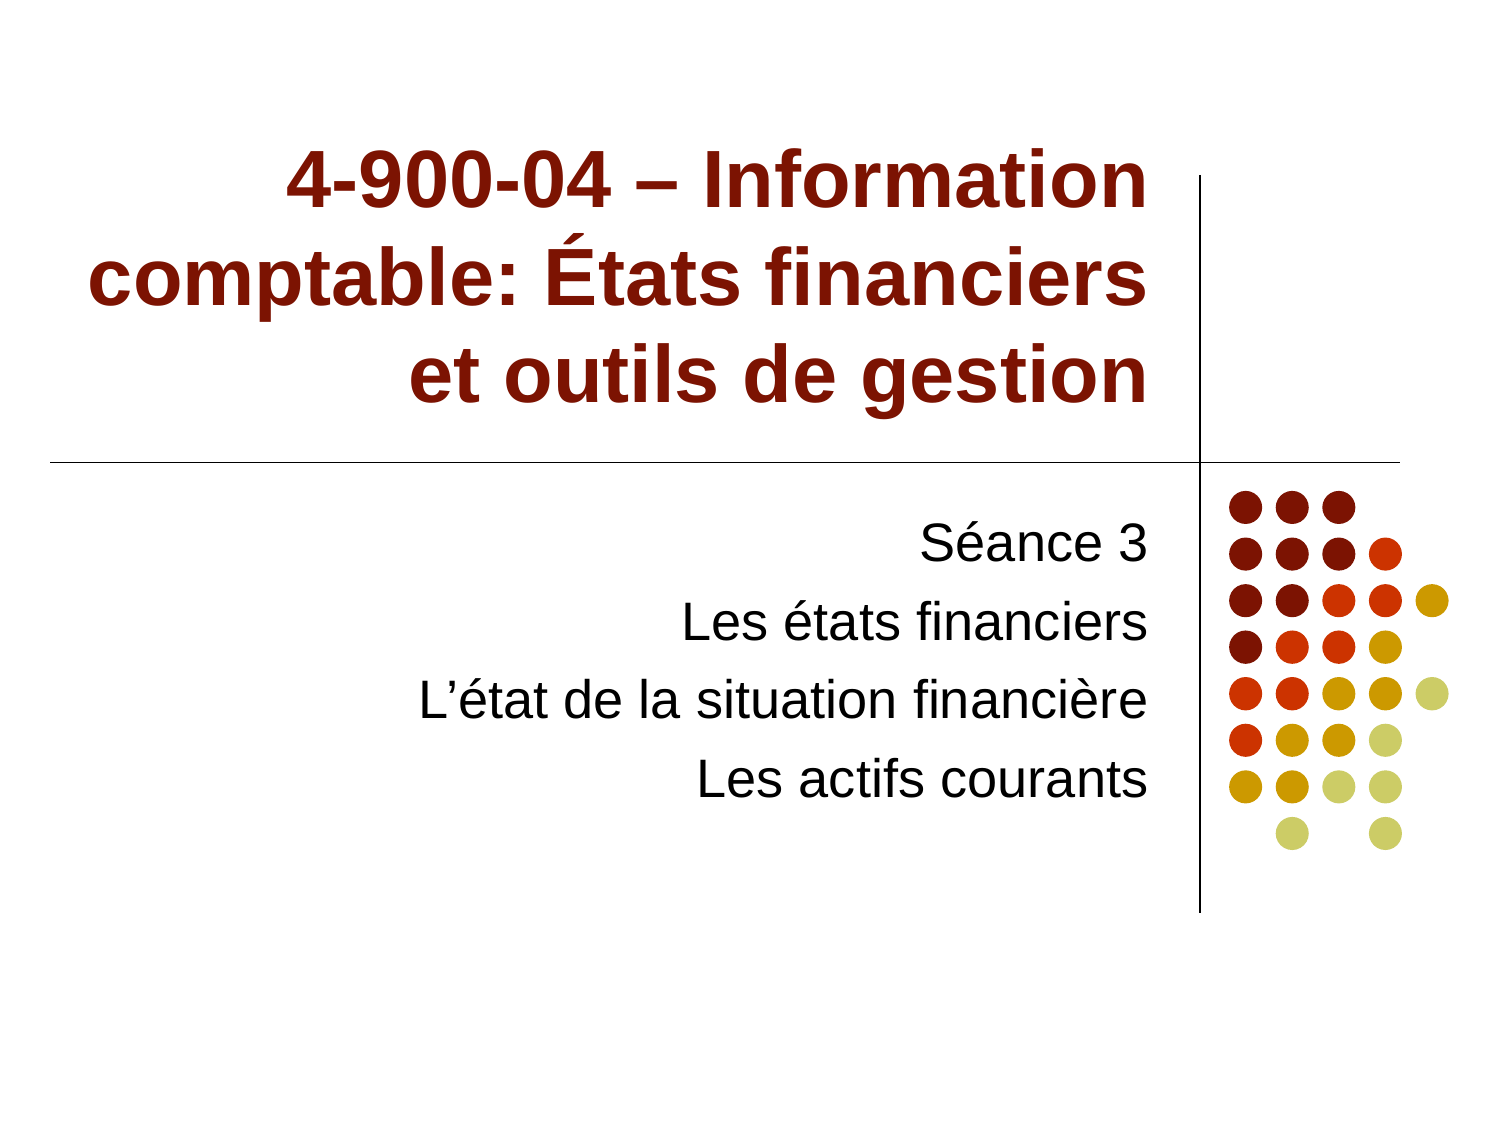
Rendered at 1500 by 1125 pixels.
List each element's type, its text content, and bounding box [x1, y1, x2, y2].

text_box Séance 3 Les états financiers L’état de la situation financière Les actifs courants [139, 500, 1165, 888]
title 4-900-04 – Information comptable: États financiers et outils de gestion [51, 76, 1165, 427]
